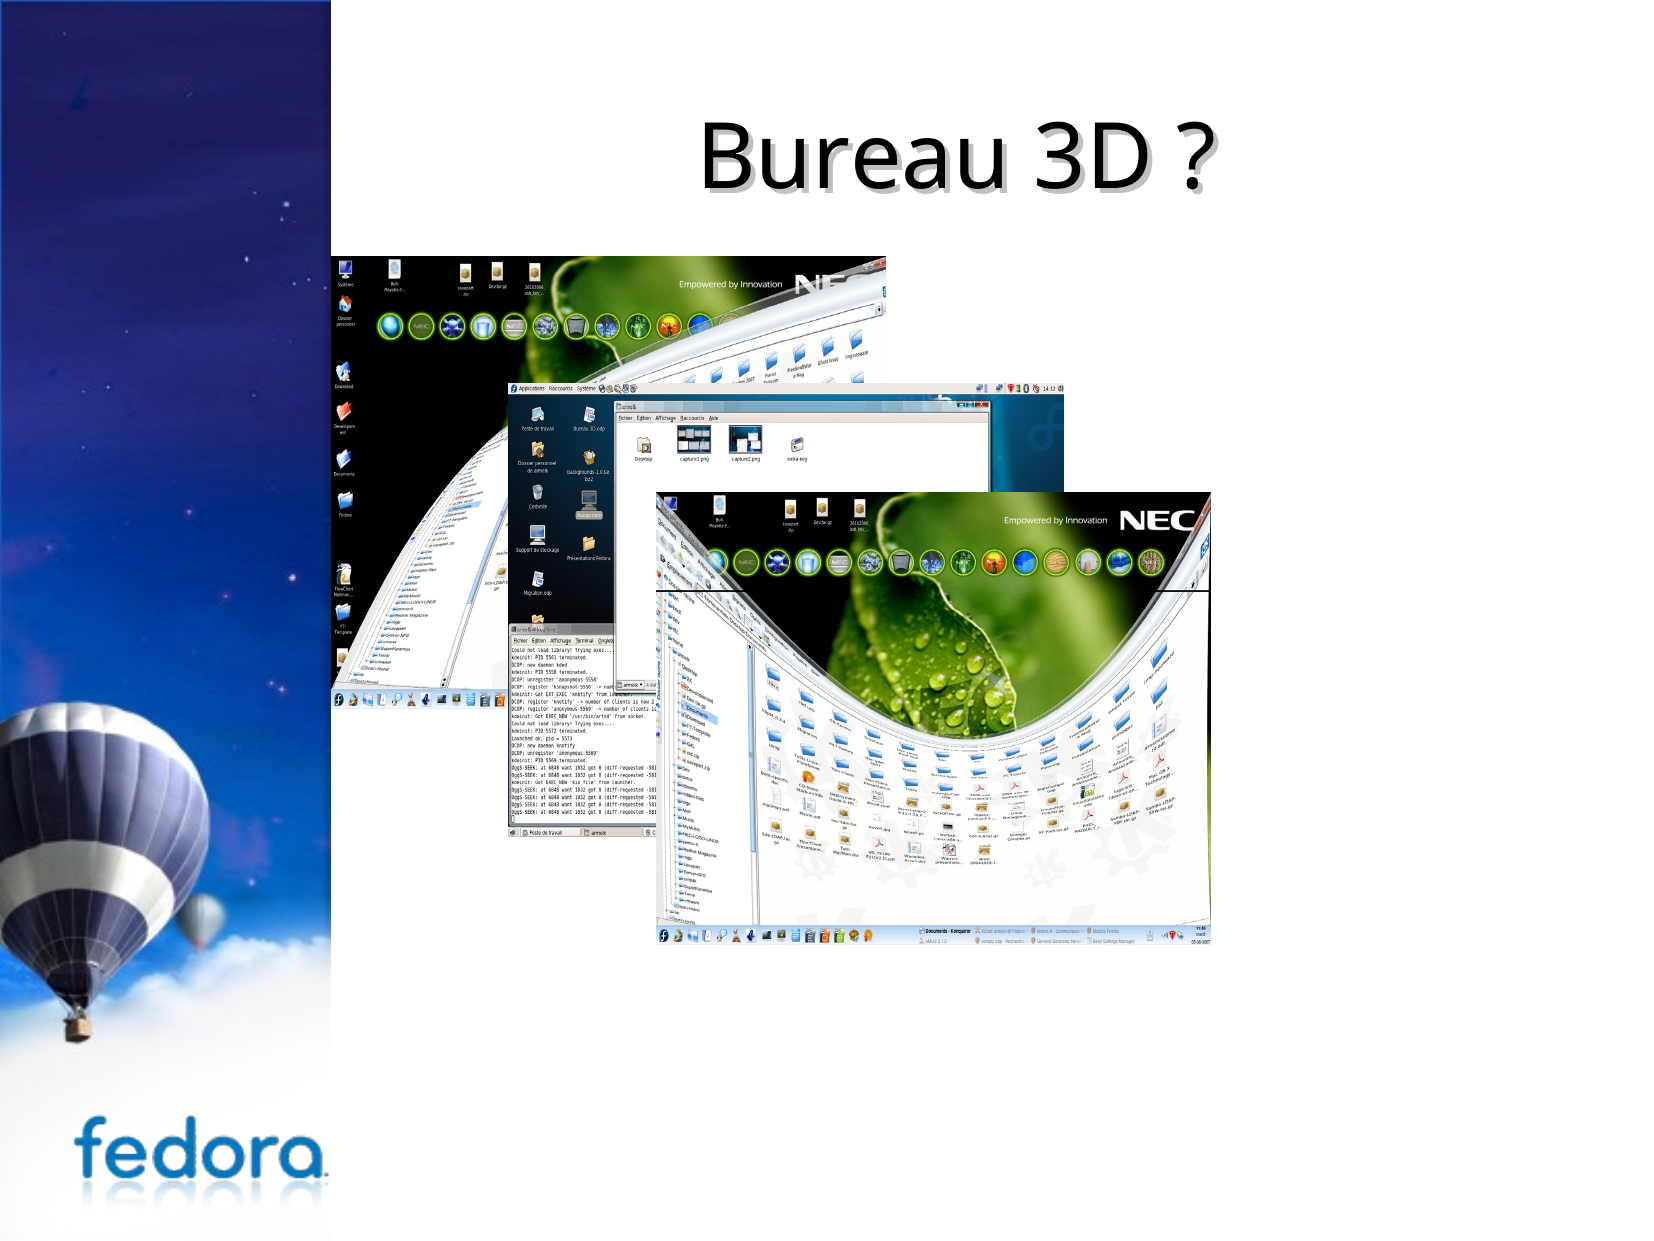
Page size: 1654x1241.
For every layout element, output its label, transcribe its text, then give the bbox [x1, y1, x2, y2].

title Bureau 3D ? [331, 49, 1571, 257]
picture [1006, 404, 1012, 411]
picture [0, 0, 1211, 1241]
